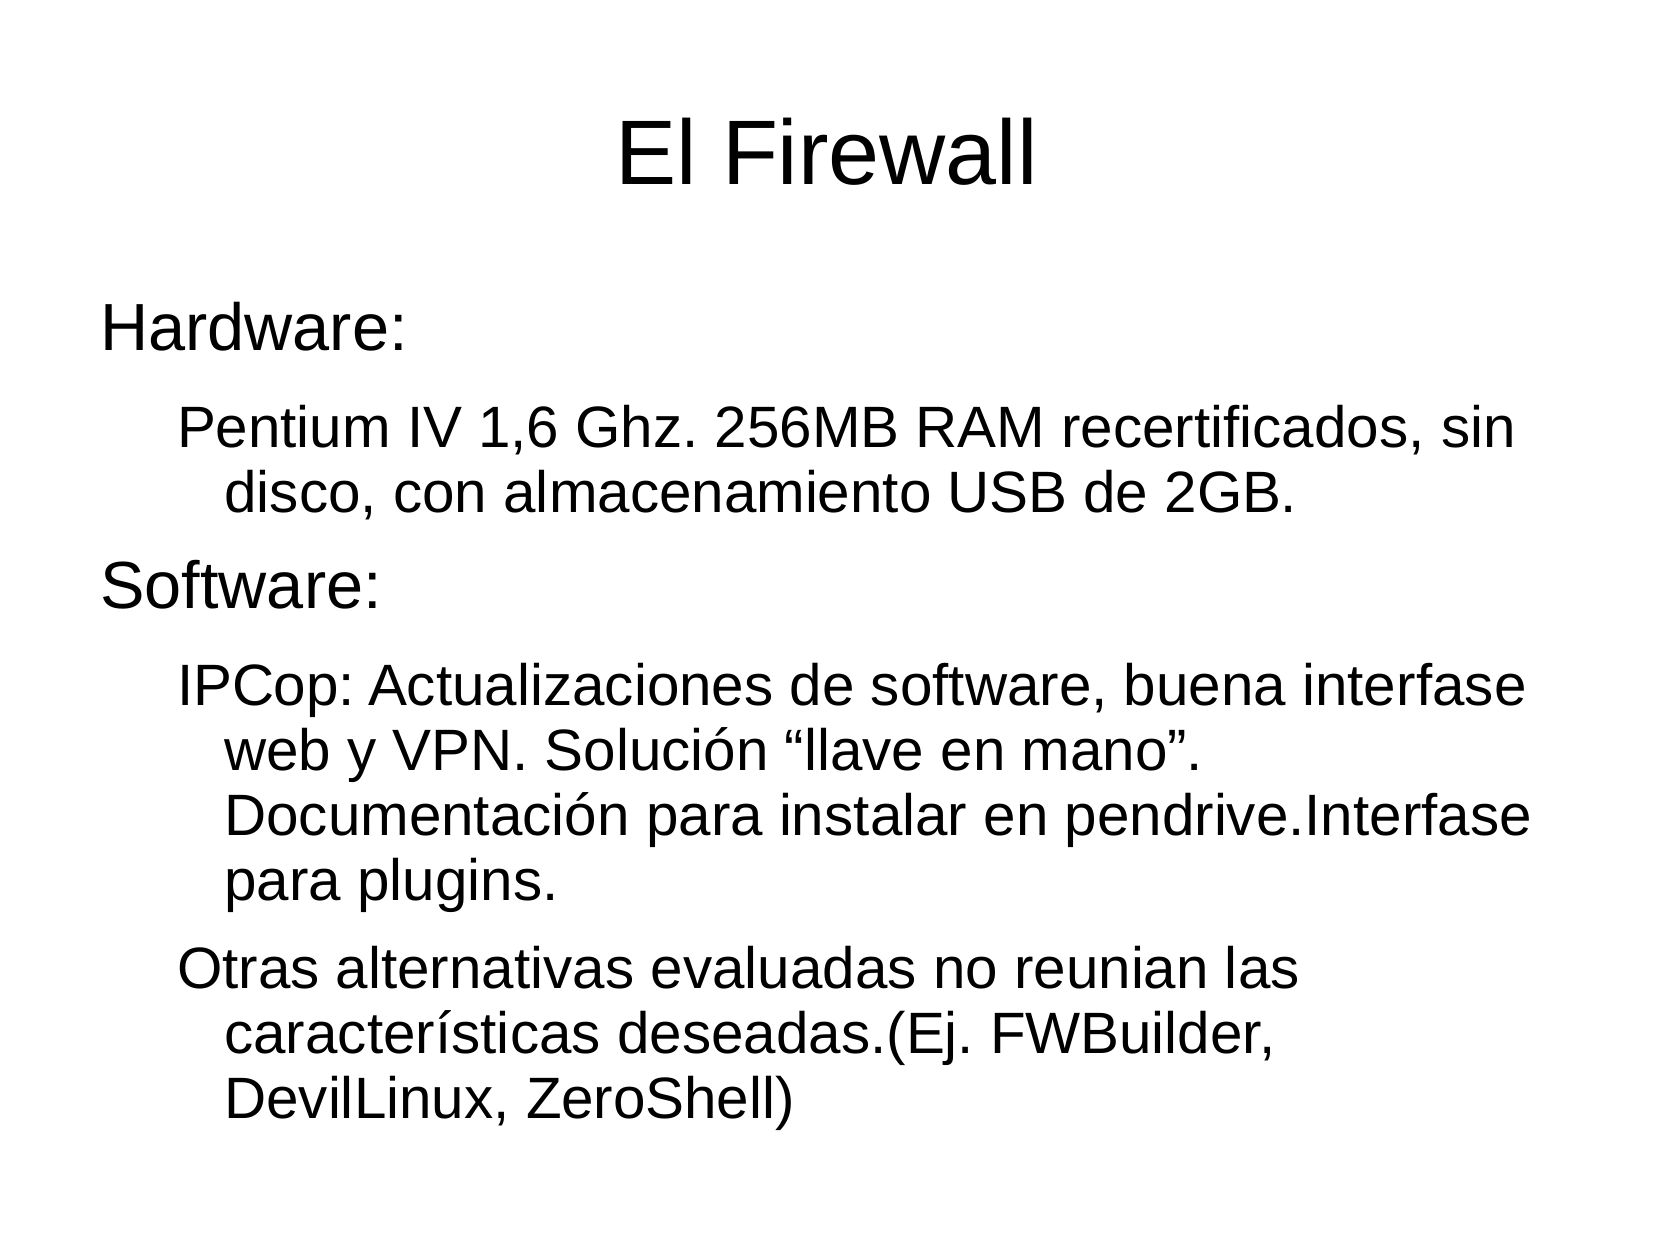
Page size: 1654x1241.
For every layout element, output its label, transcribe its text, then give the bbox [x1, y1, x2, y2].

title El Firewall [82, 56, 1571, 250]
list Hardware: Pentium IV 1,6 Ghz. 256MB RAM recertificados, sin disco, con almacenamiento USB de 2GB. Software: IPCop: Actualizaciones de software, buena interfase web y VPN. Solución “llave en mano”. Documentación para instalar en pendrive.Interfase para plugins. Otras alternativas evaluadas no reunian las características deseadas.(Ej. FWBuilder, DevilLinux, ZeroShell) [82, 290, 1571, 1132]
